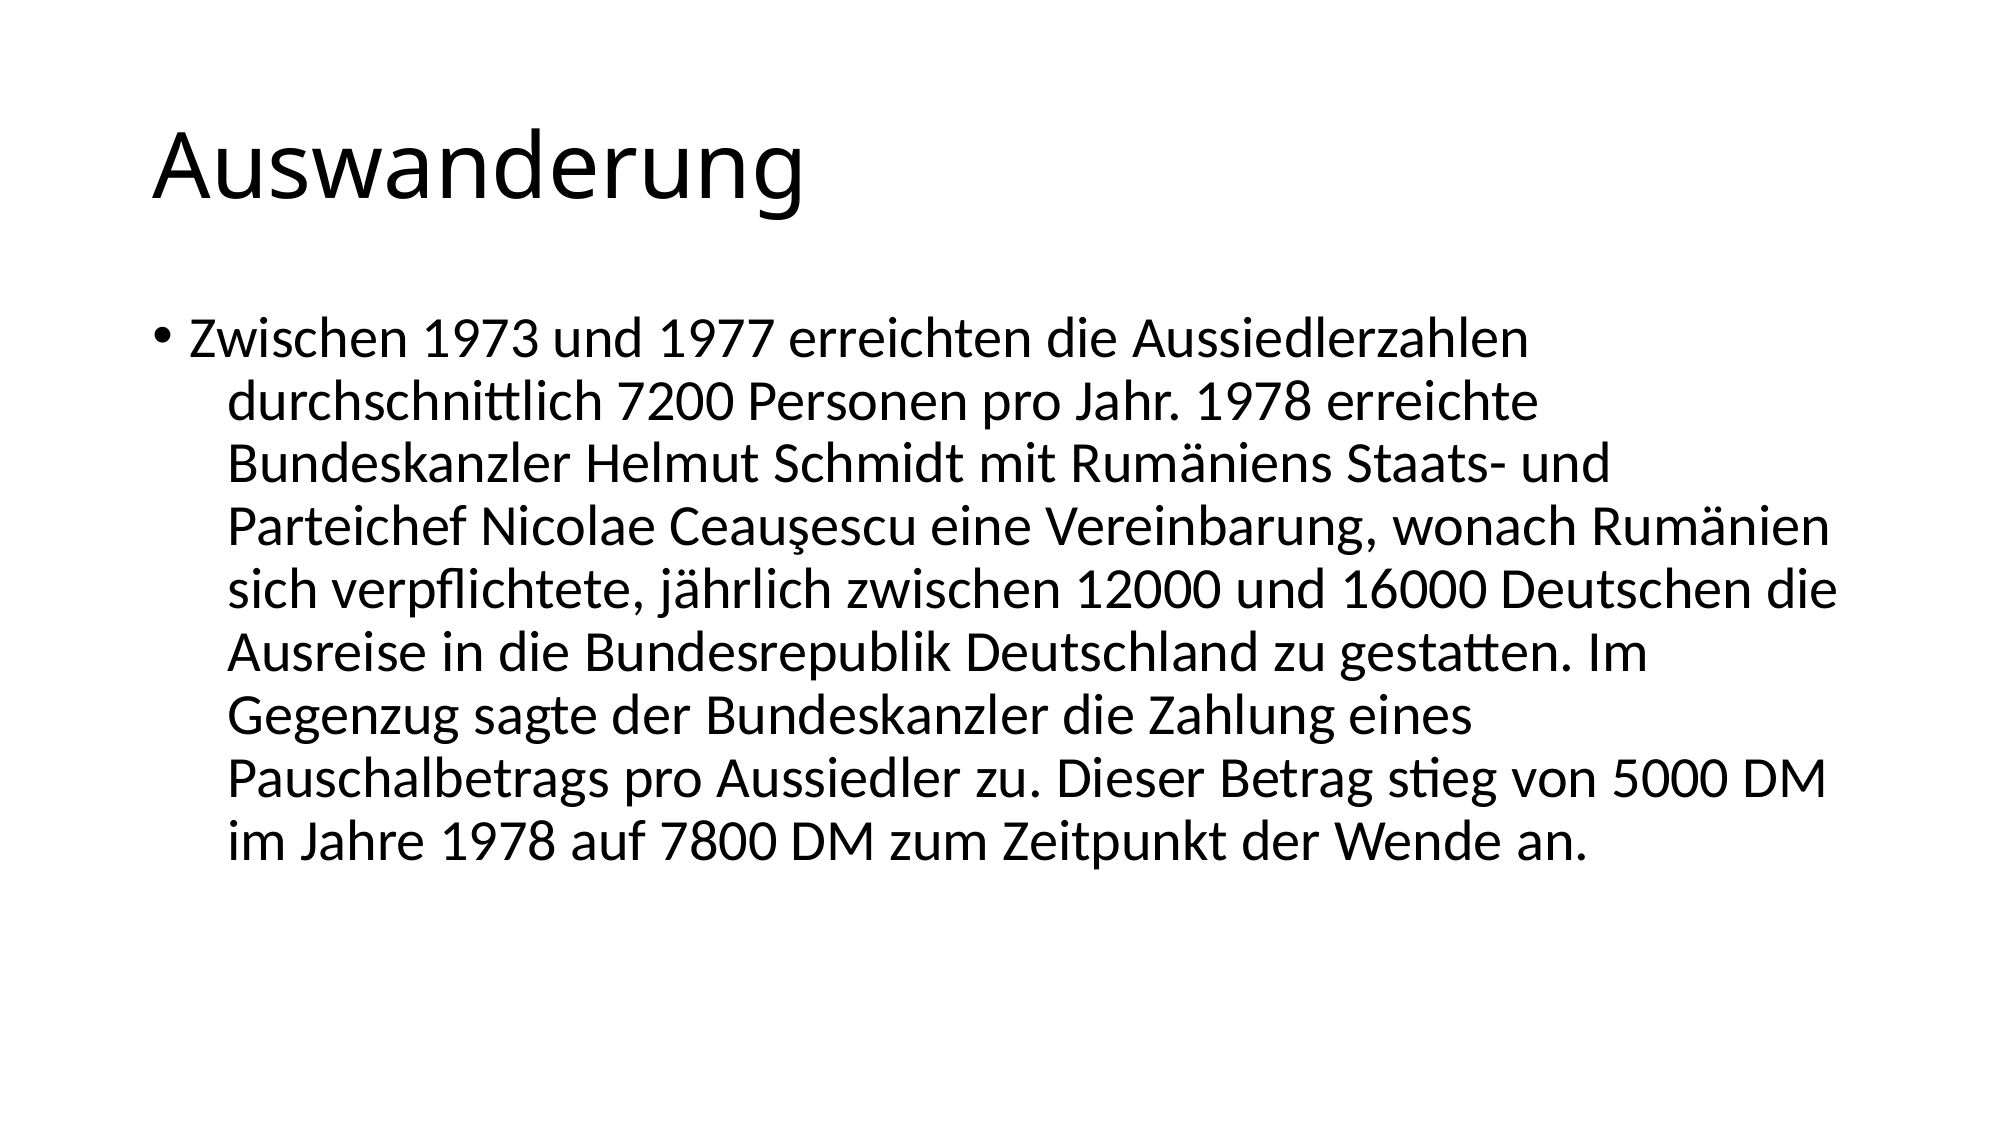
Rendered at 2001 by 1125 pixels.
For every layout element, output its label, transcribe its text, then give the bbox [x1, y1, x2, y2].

title Auswanderung [137, 59, 1863, 278]
list Zwischen 1973 und 1977 erreichten die Aussiedlerzahlen durchschnittlich 7200 Personen pro Jahr. 1978 erreichte Bundeskanzler Helmut Schmidt mit Rumäniens Staats- und Parteichef Nicolae Ceauşescu eine Vereinbarung, wonach Rumänien sich verpflichtete, jährlich zwischen 12000 und 16000 Deutschen die Ausreise in die Bundesrepublik Deutschland zu gestatten. Im Gegenzug sagte der Bundeskanzler die Zahlung eines Pauschalbetrags pro Aussiedler zu. Dieser Betrag stieg von 5000 DM im Jahre 1978 auf 7800 DM zum Zeitpunkt der Wende an. [137, 299, 1863, 1014]
